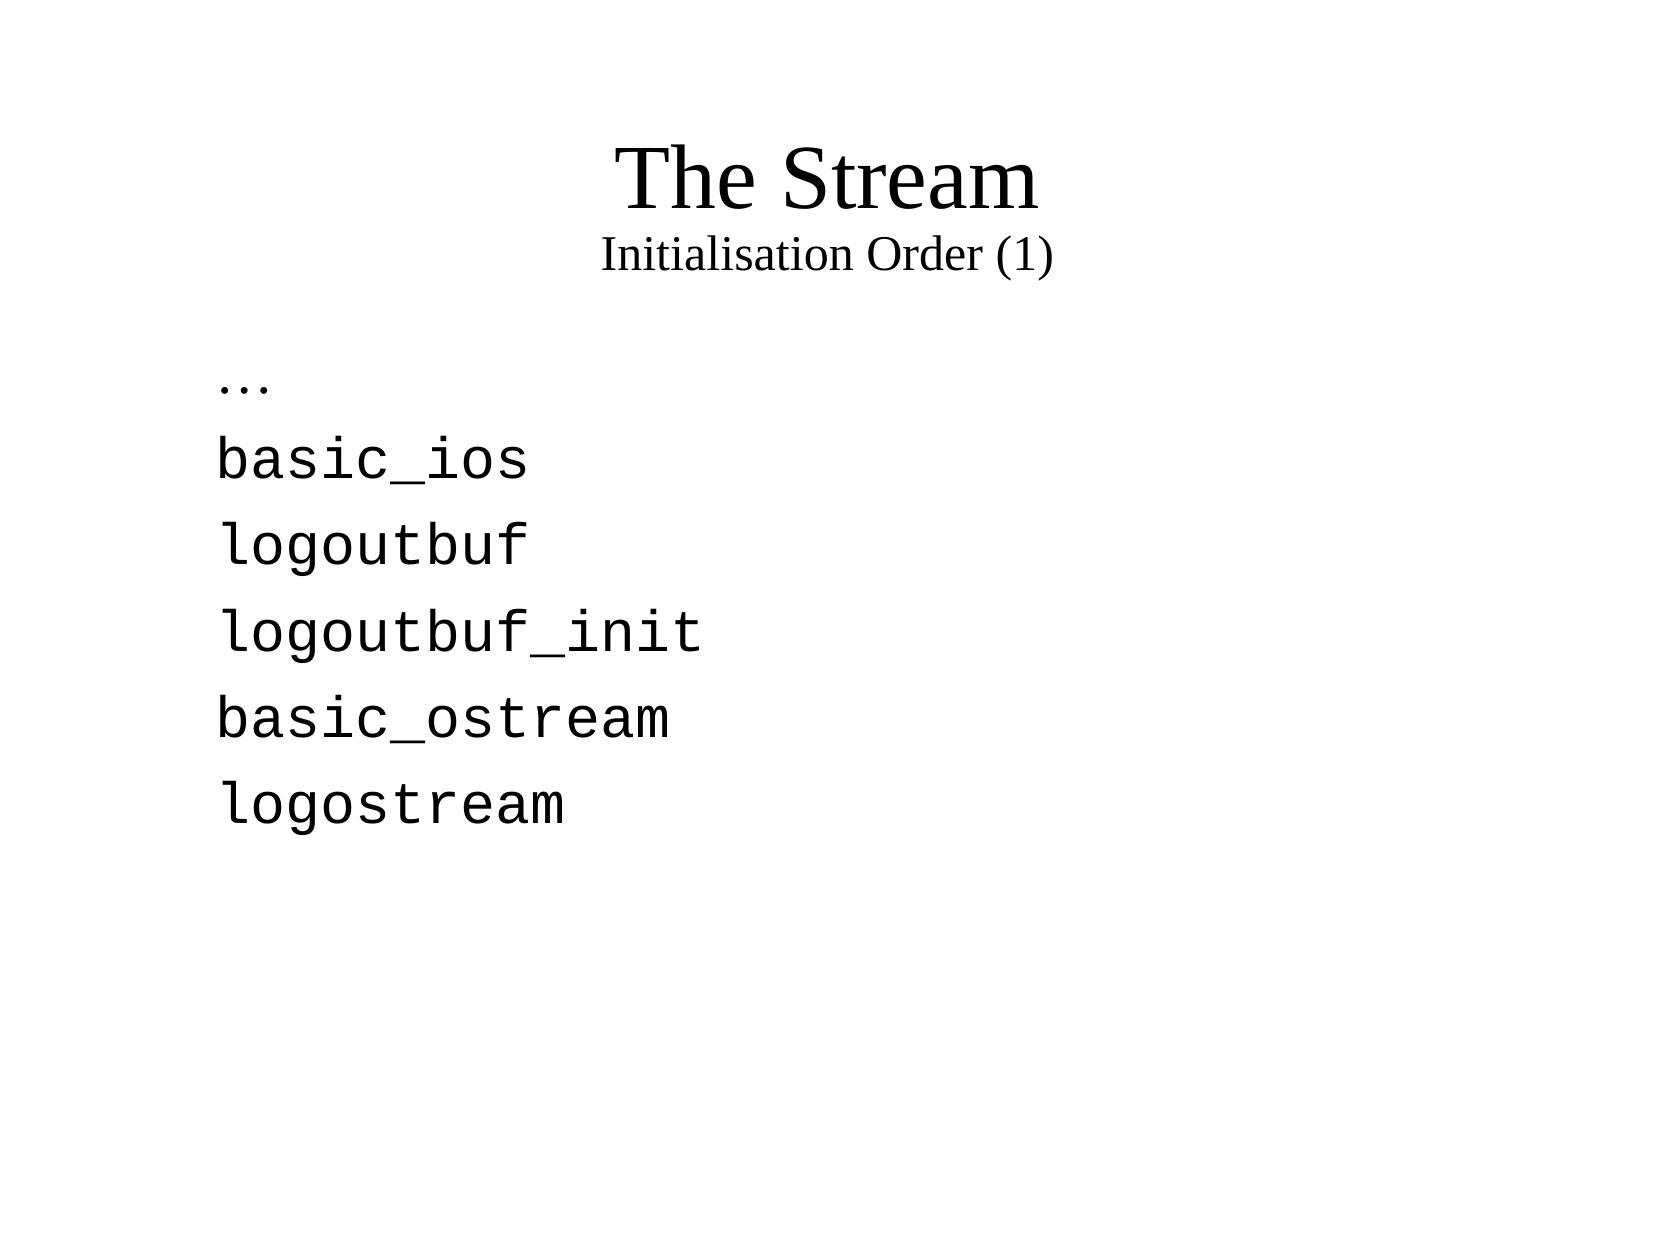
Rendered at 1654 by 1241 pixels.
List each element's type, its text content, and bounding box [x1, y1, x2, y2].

list … basic_ios logoutbuf logoutbuf_init basic_ostream logostream [121, 344, 1534, 1126]
title The Stream Initialisation Order (1) [121, 102, 1534, 310]
